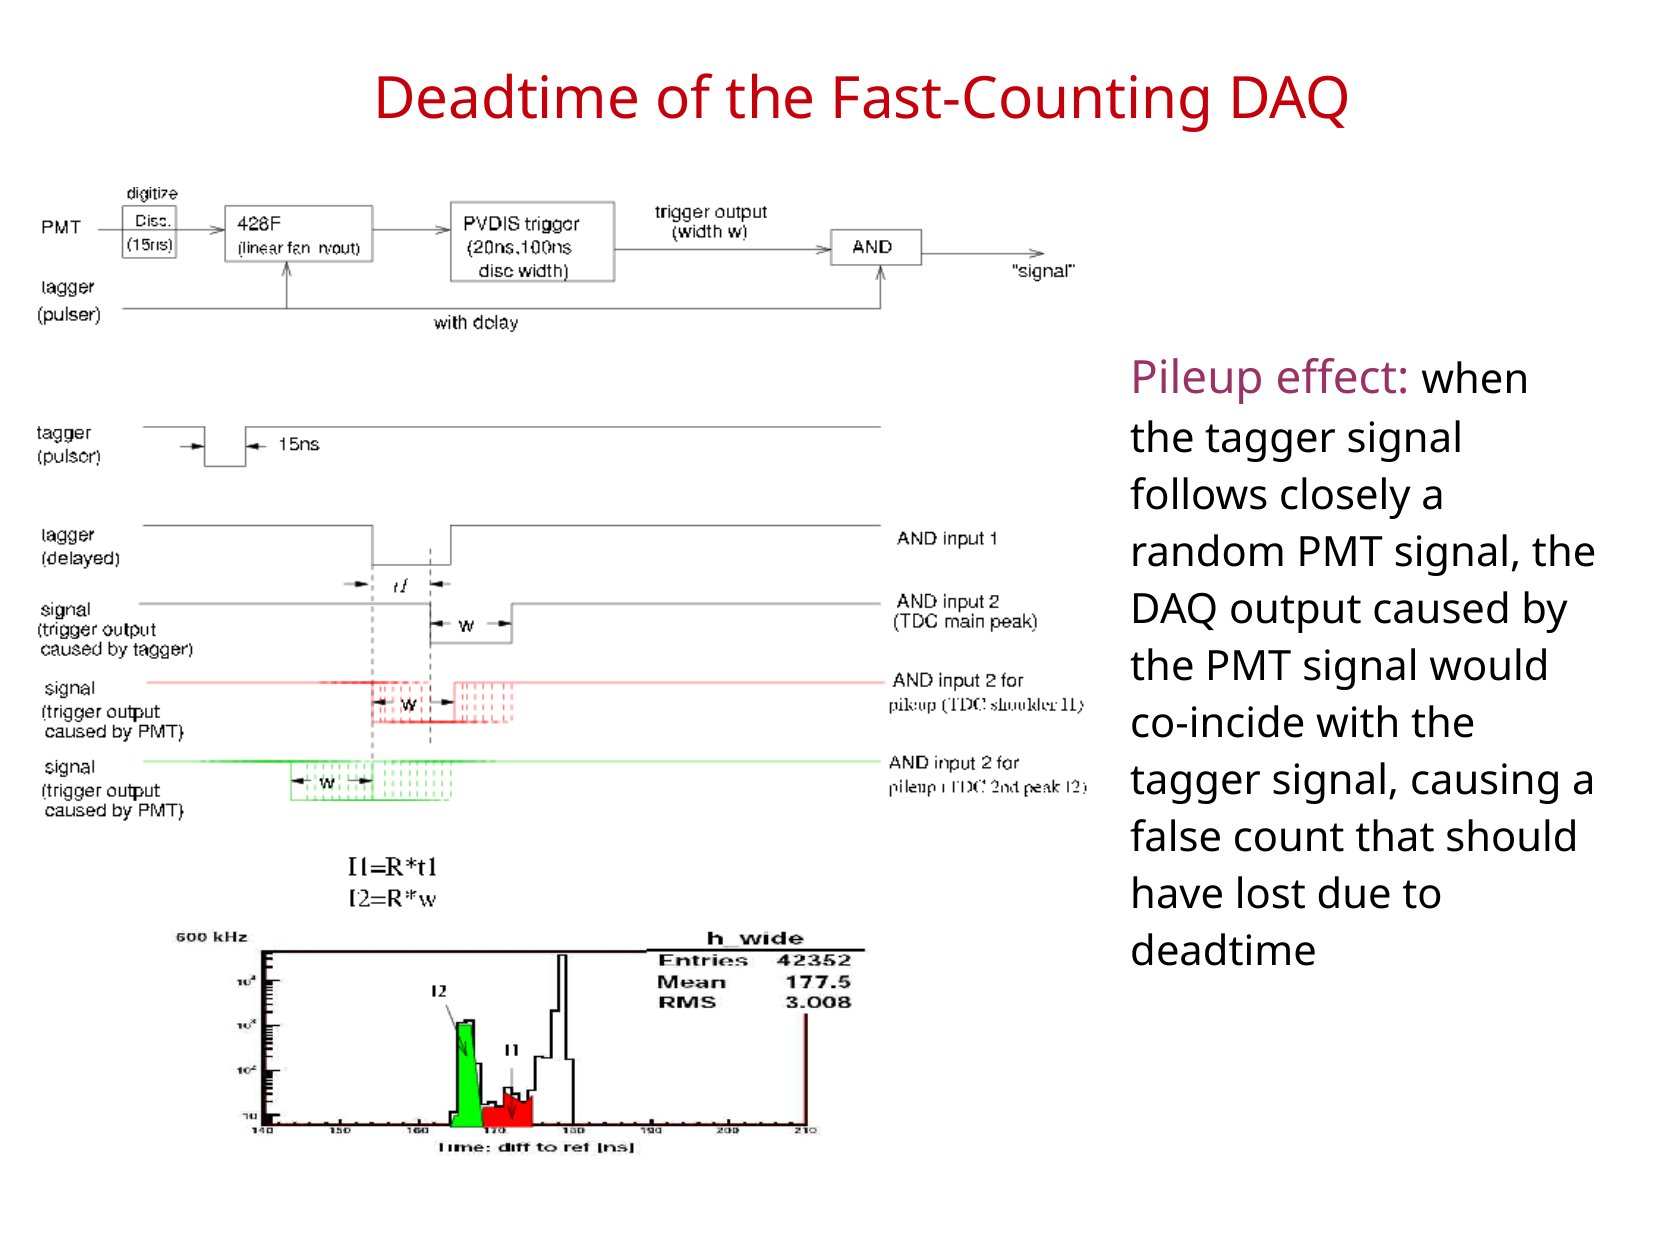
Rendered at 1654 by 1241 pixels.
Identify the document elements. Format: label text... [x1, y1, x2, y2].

text_box Pileup effect: when the tagger signal follows closely a random PMT signal, the DAQ output caused by the PMT signal would co-incide with the tagger signal, causing a false count that should have lost due to deadtime [1115, 337, 1613, 1051]
picture [37, 187, 1088, 1163]
title Deadtime of the Fast-Counting DAQ [187, 4, 1538, 188]
